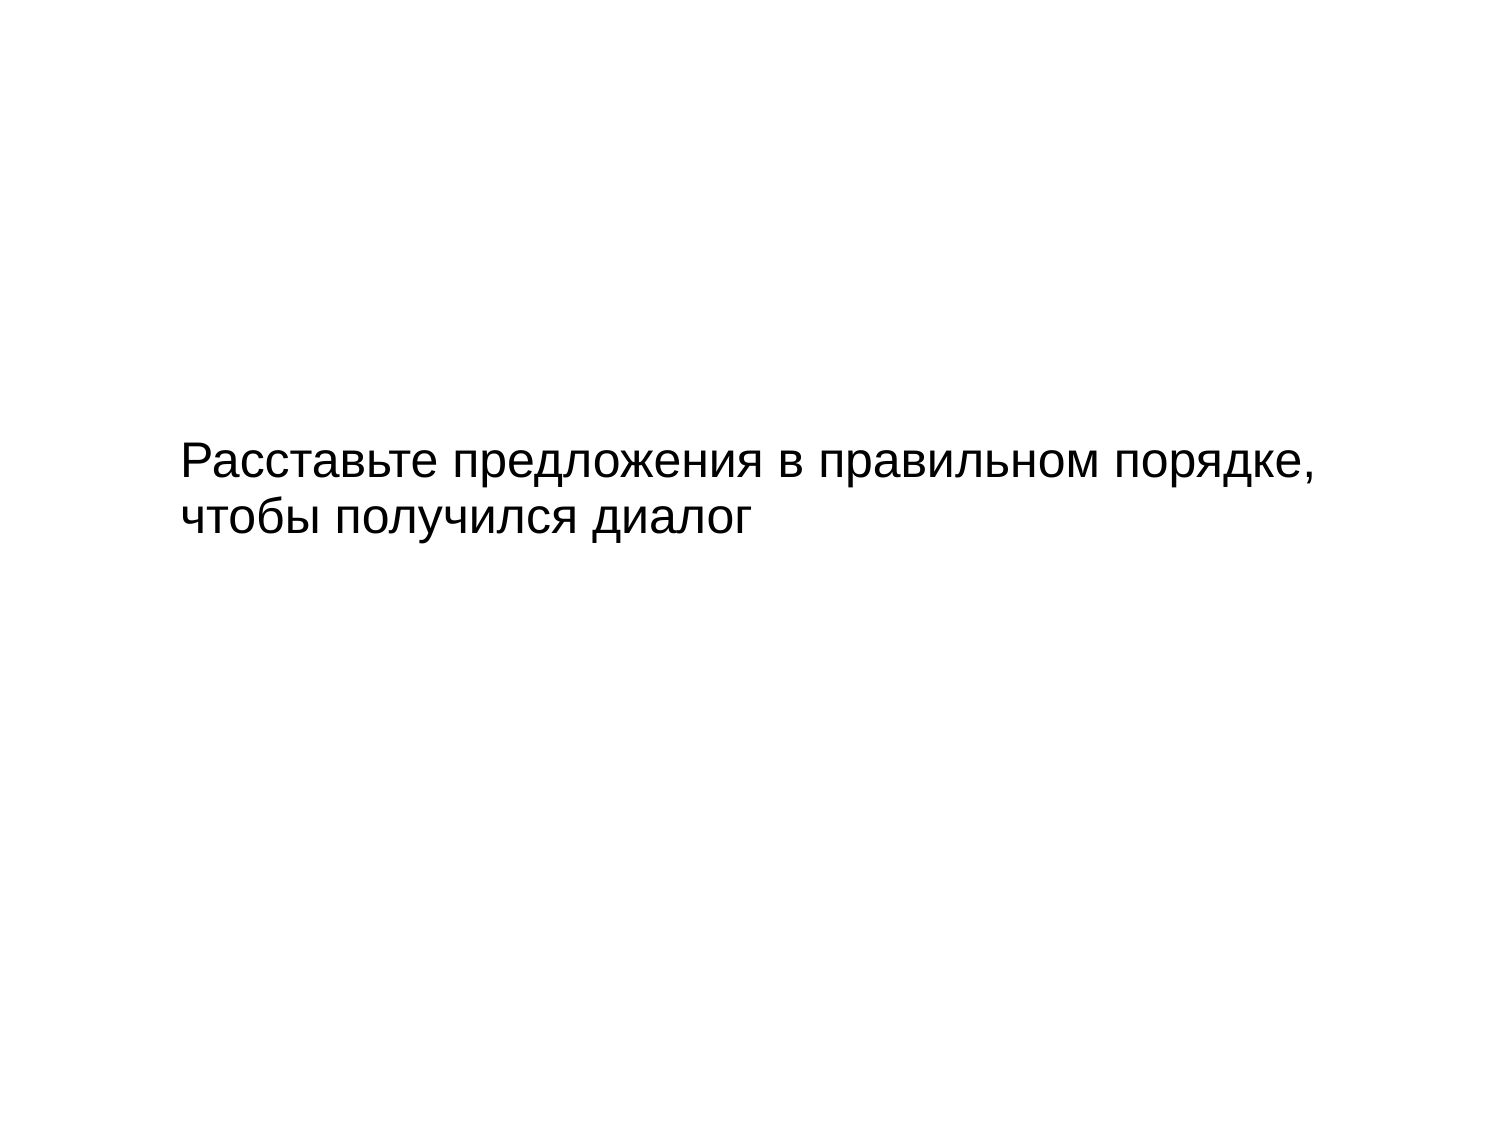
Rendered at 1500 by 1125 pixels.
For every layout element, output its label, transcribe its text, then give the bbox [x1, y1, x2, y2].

text_box Расставьте предложения в правильном порядке, чтобы получился диалог [165, 425, 1332, 608]
